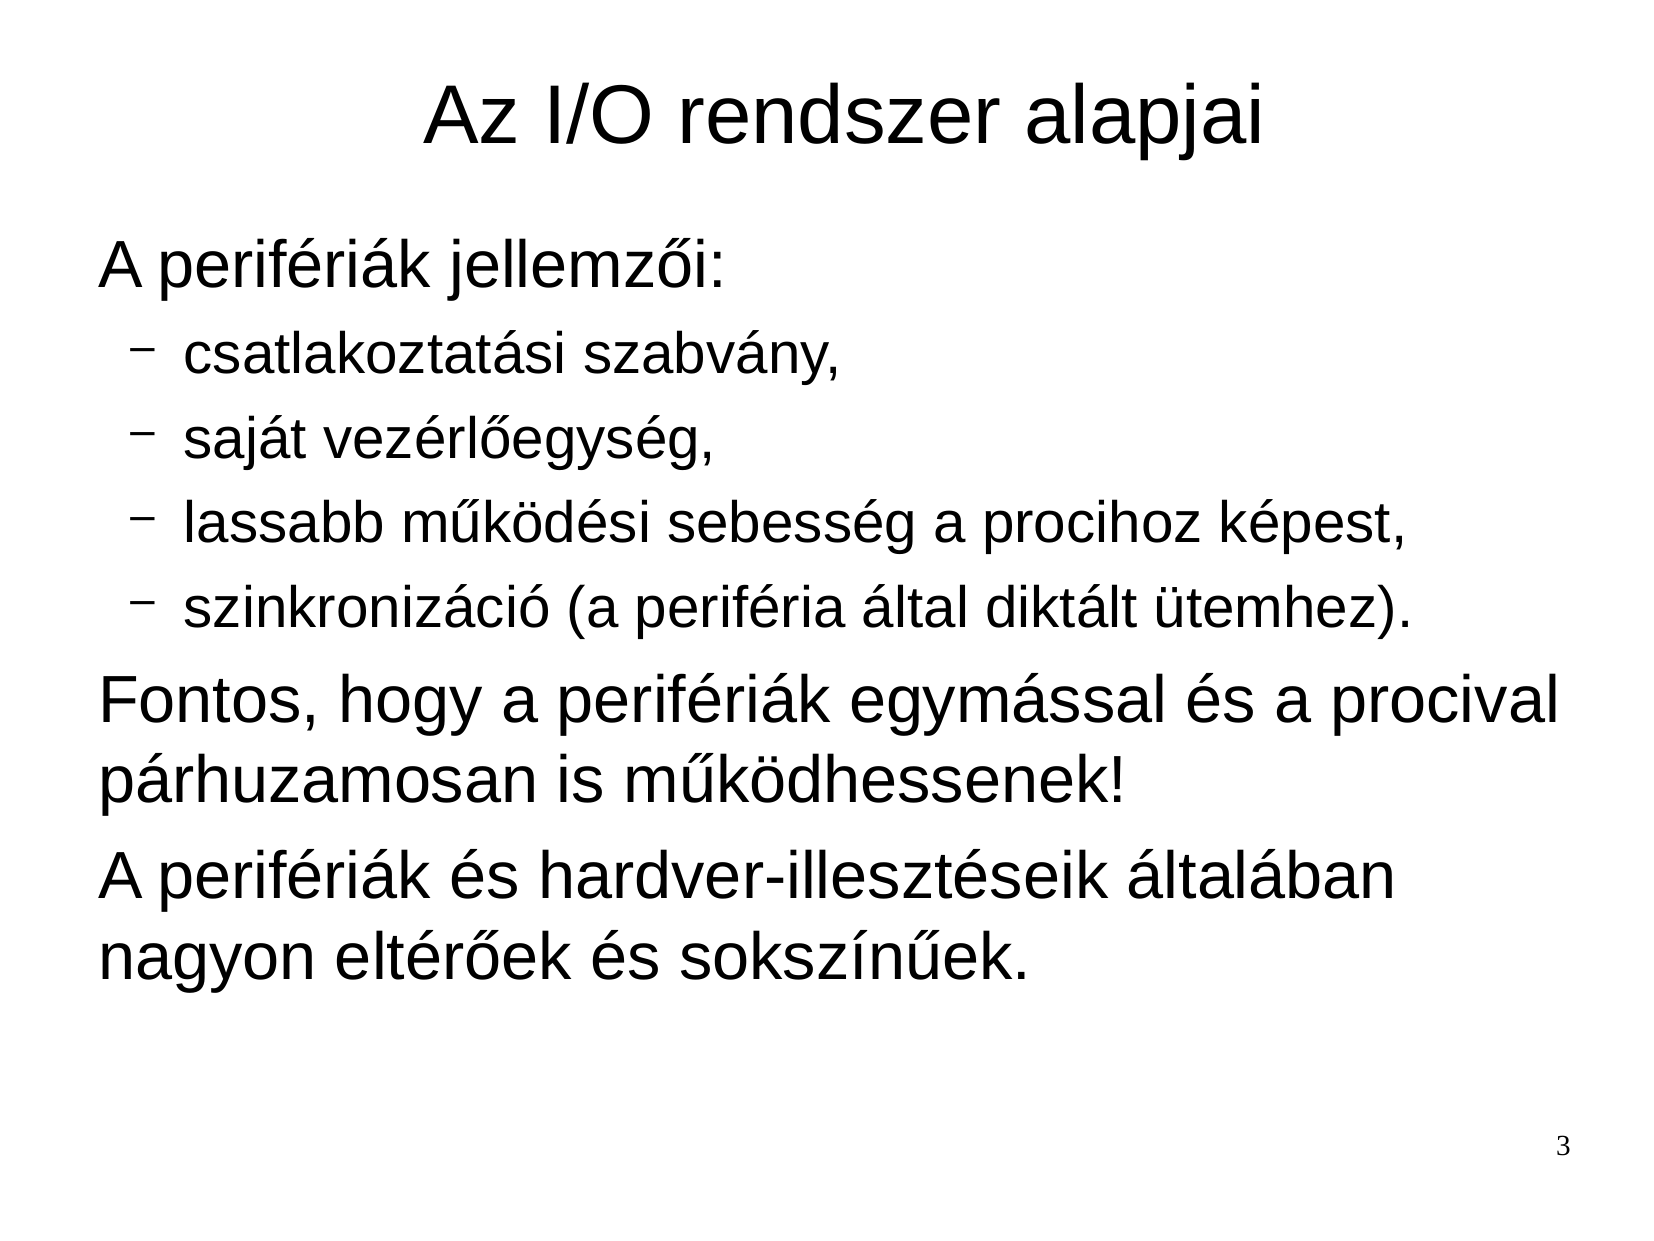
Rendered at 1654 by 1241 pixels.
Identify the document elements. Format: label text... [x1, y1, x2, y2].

list A perifériák jellemzői: csatlakoztatási szabvány, saját vezérlőegység, lassabb működési sebesség a procihoz képest, szinkronizáció (a periféria által diktált ütemhez). Fontos, hogy a perifériák egymással és a procival párhuzamosan is működhessenek! A perifériák és hardver-illesztéseik általában nagyon eltérőek és sokszínűek. [27, 213, 1624, 1212]
title Az I/O rendszer alapjai [124, 6, 1530, 213]
